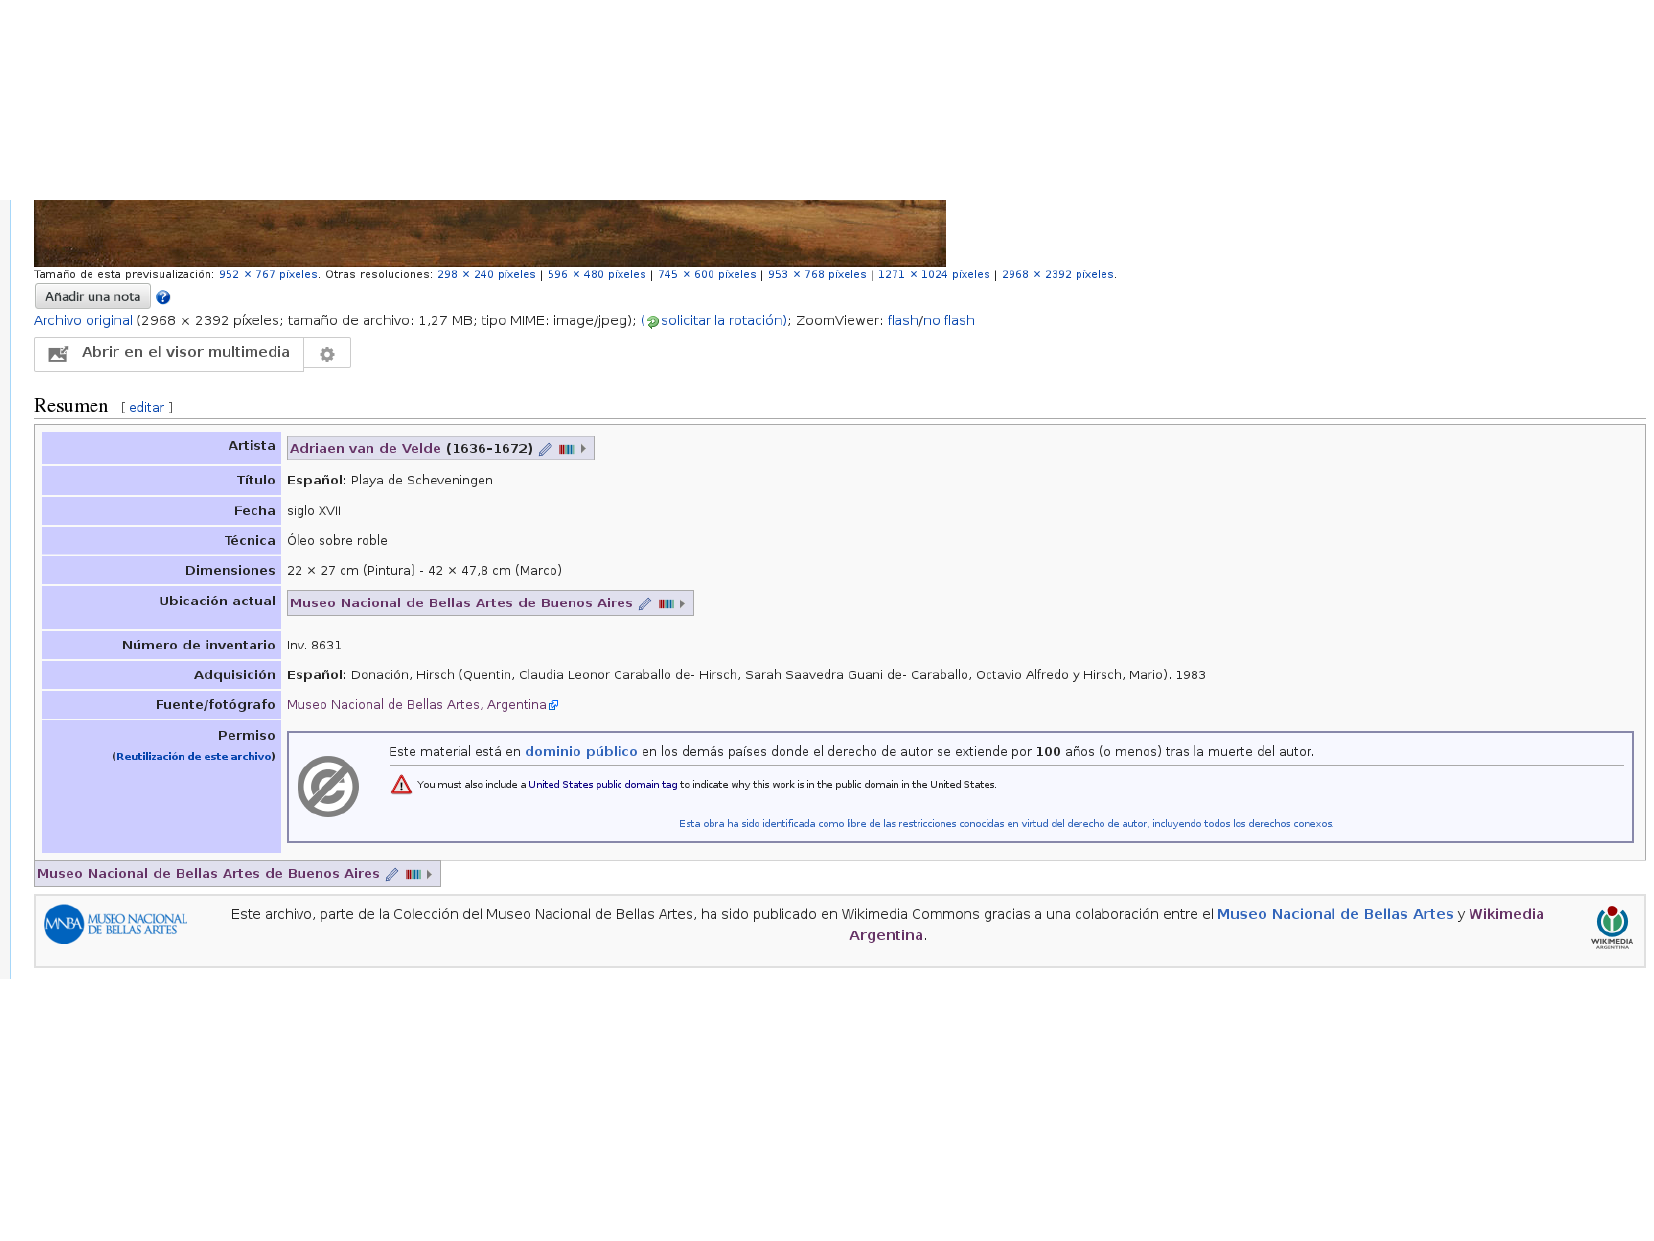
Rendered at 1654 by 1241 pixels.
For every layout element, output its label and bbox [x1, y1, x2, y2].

picture [0, 200, 1654, 979]
